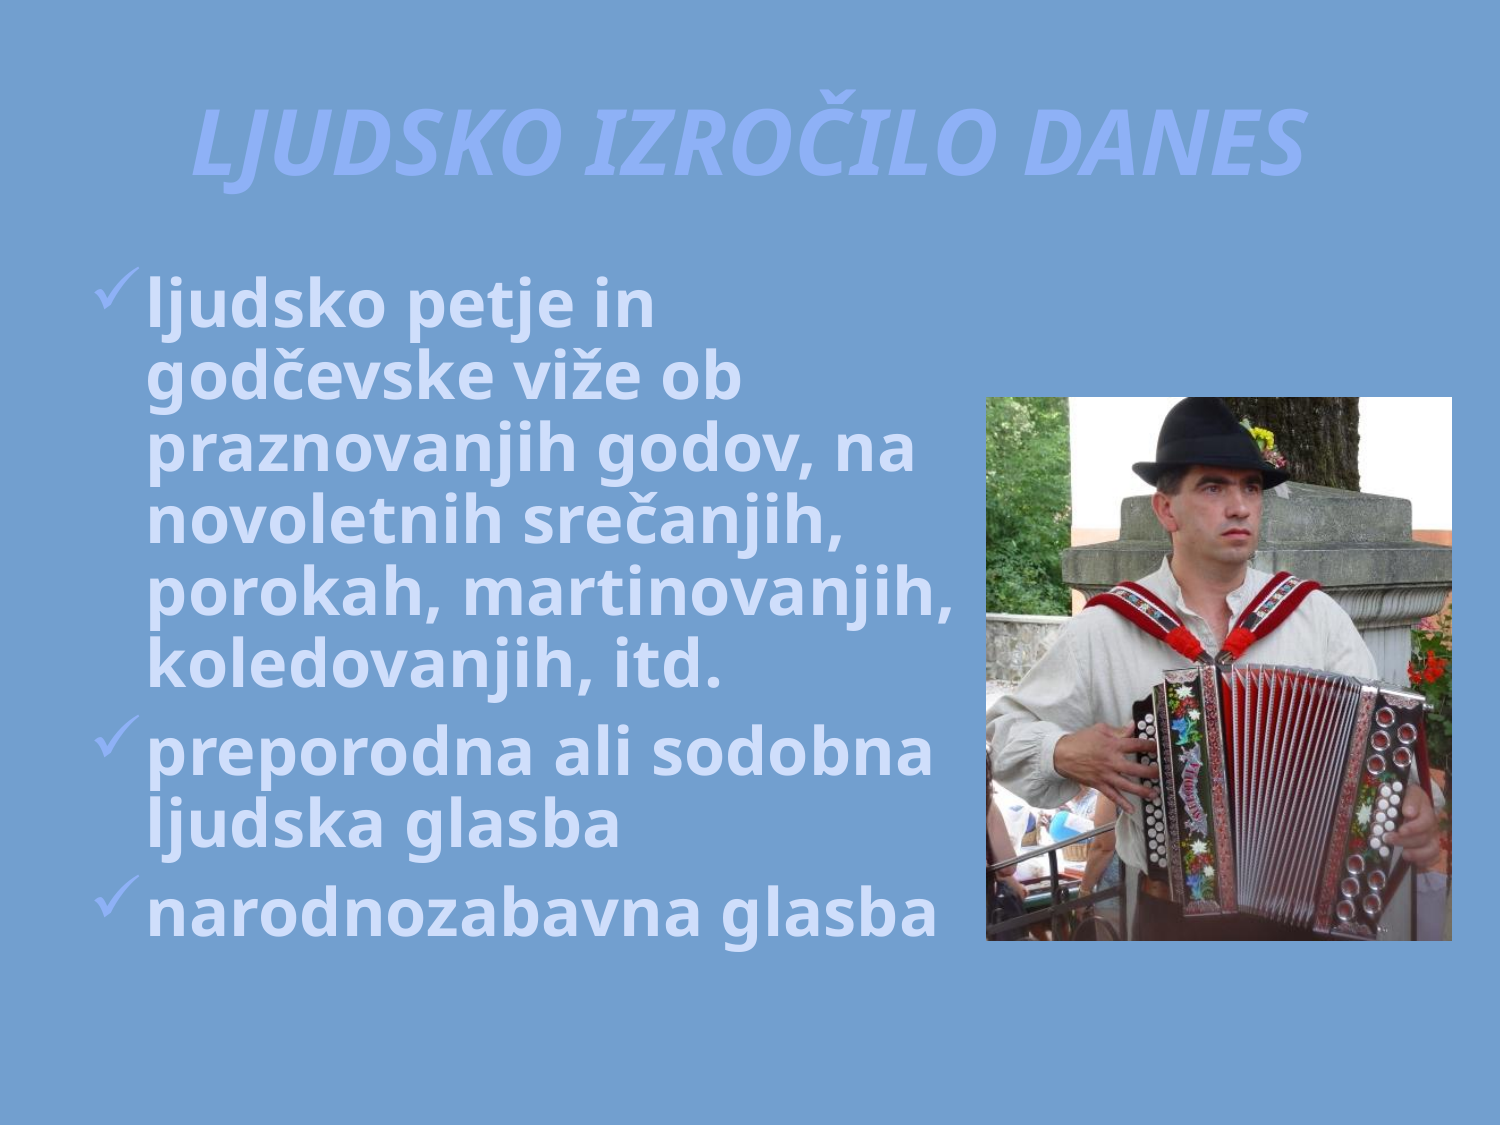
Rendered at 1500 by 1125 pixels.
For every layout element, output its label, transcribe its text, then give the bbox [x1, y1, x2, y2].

title LJUDSKO IZROČILO DANES [75, 45, 1425, 233]
picture [986, 397, 1452, 941]
list ljudsko petje in godčevske viže ob praznovanjih godov, na novoletnih srečanjih, porokah, martinovanjih, koledovanjih, itd. preporodna ali sodobna ljudska glasba narodnozabavna glasba [75, 262, 975, 1005]
